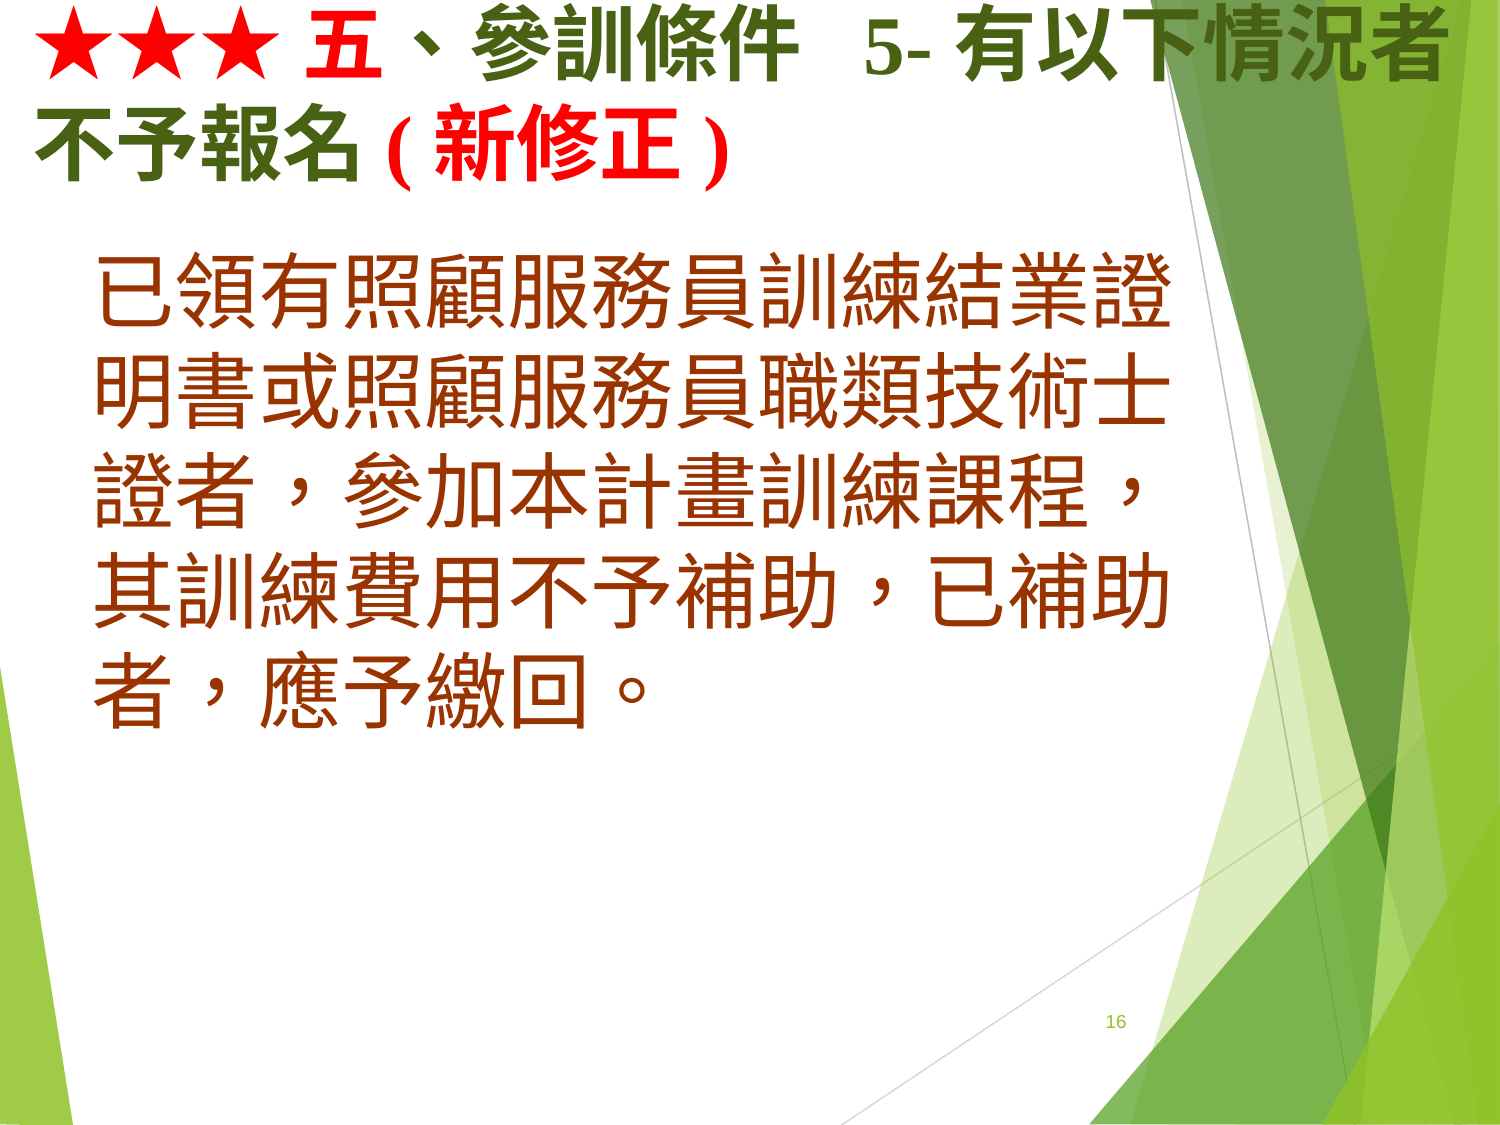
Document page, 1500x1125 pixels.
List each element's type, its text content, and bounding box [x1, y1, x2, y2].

text_box <編號> [1057, 991, 1142, 1052]
text_box 已領有照顧服務員訓練結業證明書或照顧服務員職類技術士證者，參加本計畫訓練課程，其訓練費用不予補助，已補助者，應予繳回。 [76, 231, 1223, 748]
text_box ★★★五、參訓條件 5-有以下情況者不予報名(新修正) [17, 0, 1476, 199]
